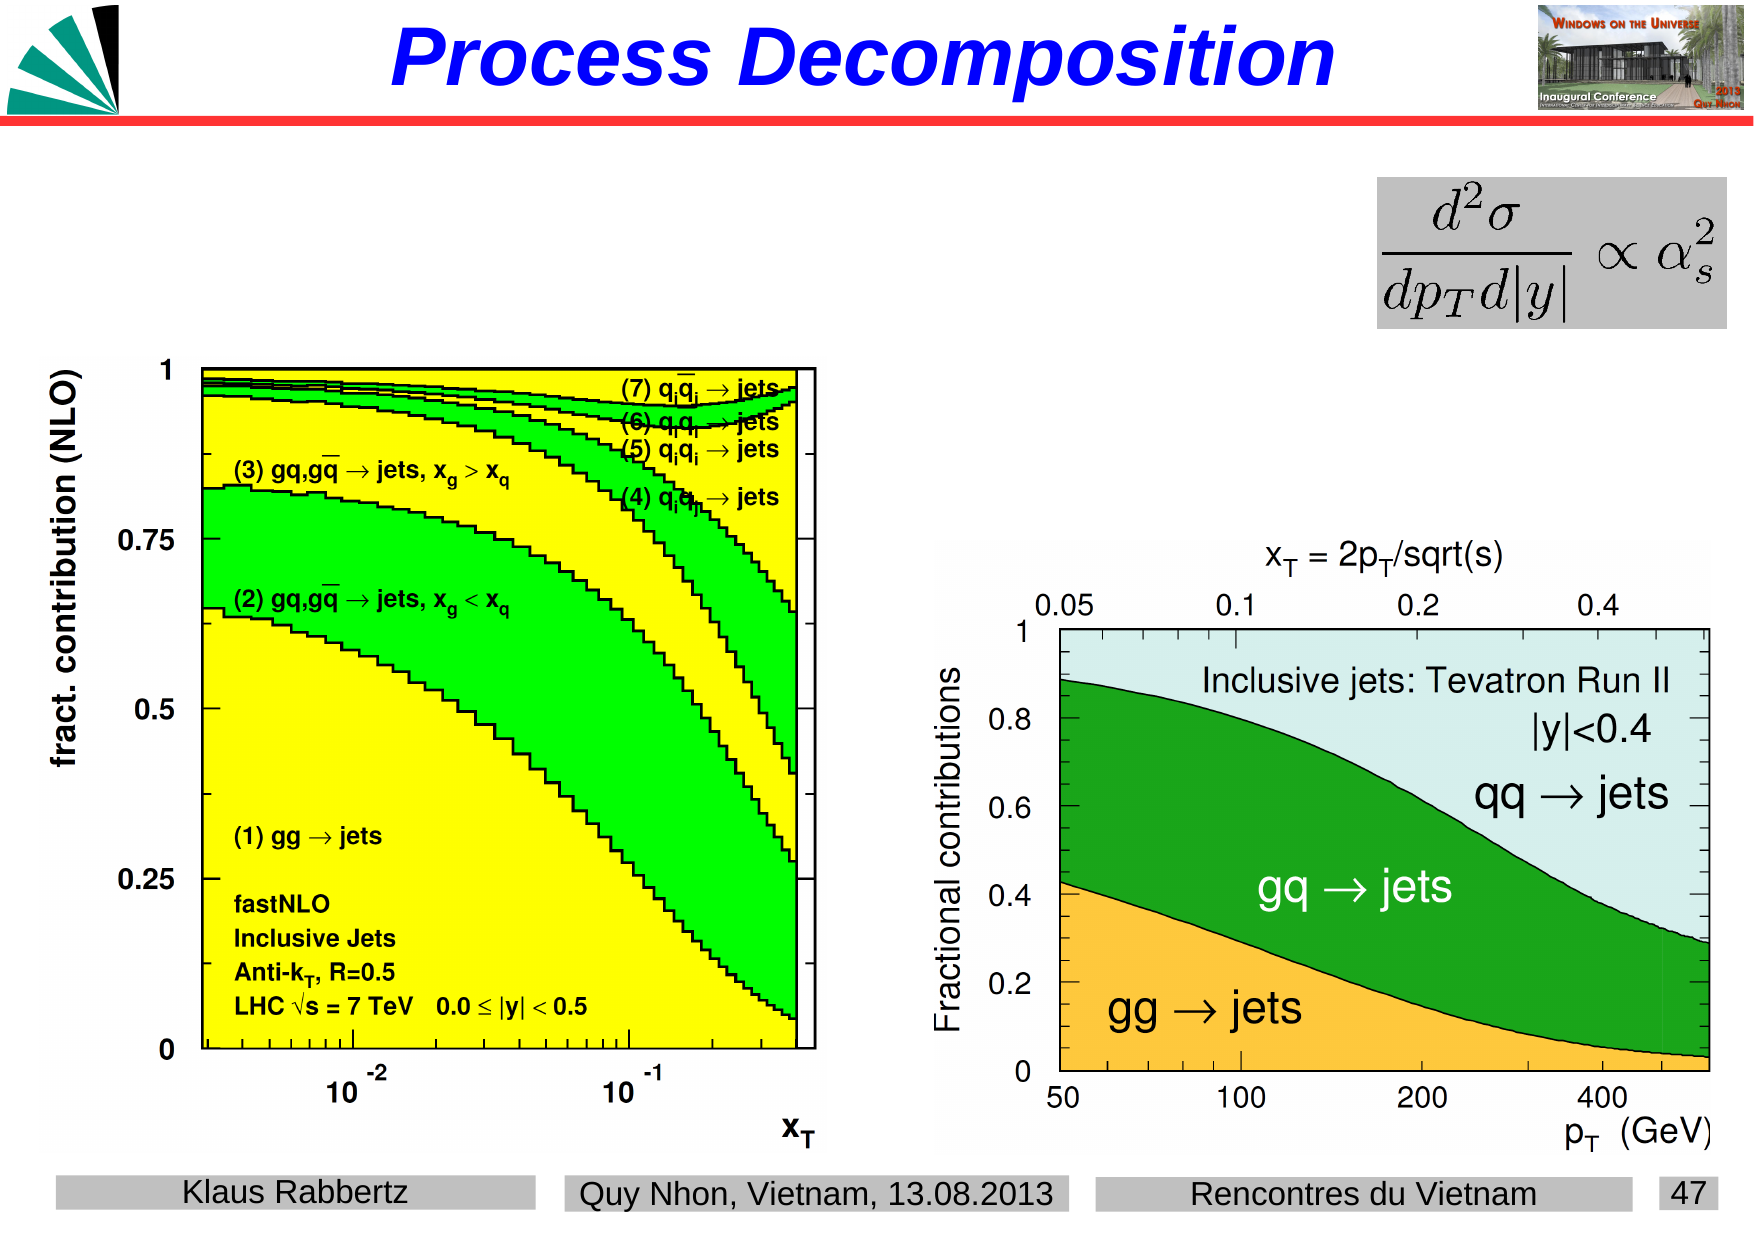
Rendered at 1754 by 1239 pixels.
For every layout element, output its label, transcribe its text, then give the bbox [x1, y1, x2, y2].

picture [1606, 5, 1744, 110]
picture [934, 540, 1711, 1156]
picture [7, 5, 119, 116]
picture [1377, 177, 1727, 329]
picture [39, 356, 827, 1153]
title Process Decomposition [123, 0, 1606, 114]
